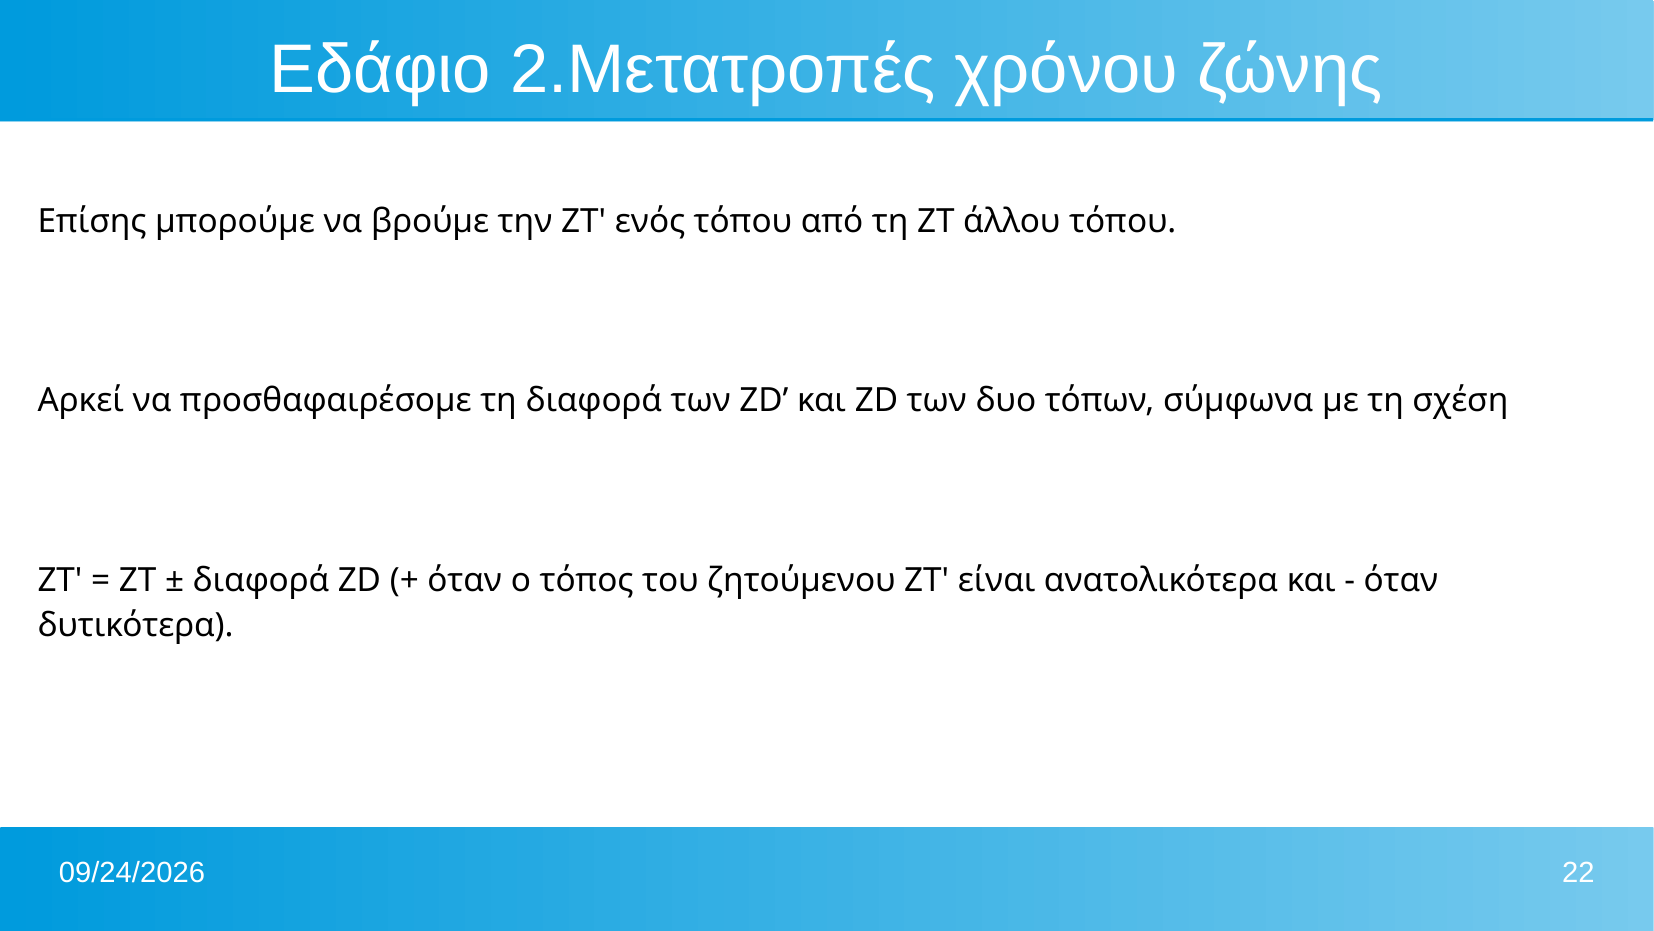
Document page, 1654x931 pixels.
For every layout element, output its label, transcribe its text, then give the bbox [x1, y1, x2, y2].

list Επίσης μπορούμε να βρούμε την ΖΤ' ενός τόπου από τη ΖΤ άλλου τόπου. Αρκεί να προσθαφαιρέσομε τη διαφορά των ZD’ και ZD των δυο τόπων, σύμφωνα με τη σχέση ΖΤ' = ΖΤ ± διαφορά ZD (+ όταν ο τόπος του ζητούμενου ΖΤ' είναι ανατολικότερα και - όταν δυτικότερα). [37, 150, 1613, 788]
title Εδάφιο 2.Μετατροπές χρόνου ζώνης [59, 29, 1595, 108]
